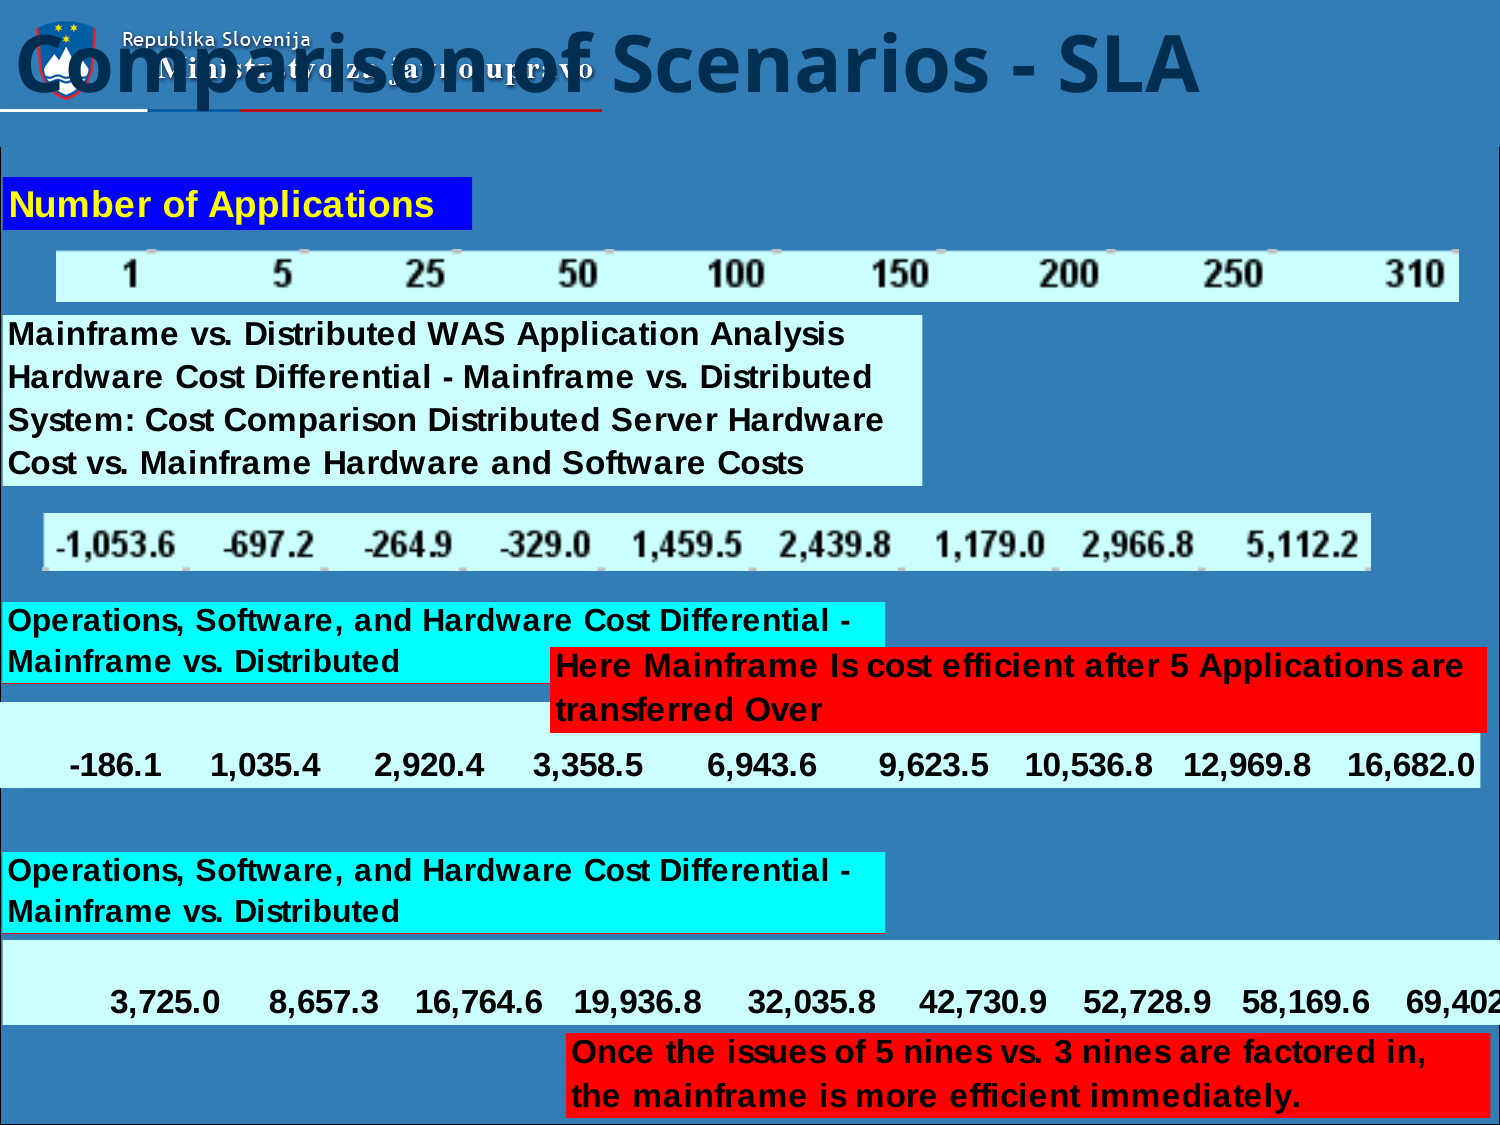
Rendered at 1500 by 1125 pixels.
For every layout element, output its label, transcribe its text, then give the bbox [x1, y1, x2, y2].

chart [0, 937, 1500, 1028]
chart [0, 849, 888, 936]
chart [0, 312, 925, 489]
title Comparison of Scenarios - SLA [0, 0, 1500, 188]
chart [0, 174, 475, 233]
chart [56, 249, 1459, 302]
chart [563, 1030, 1493, 1121]
chart [42, 513, 1371, 571]
chart [0, 600, 1490, 790]
